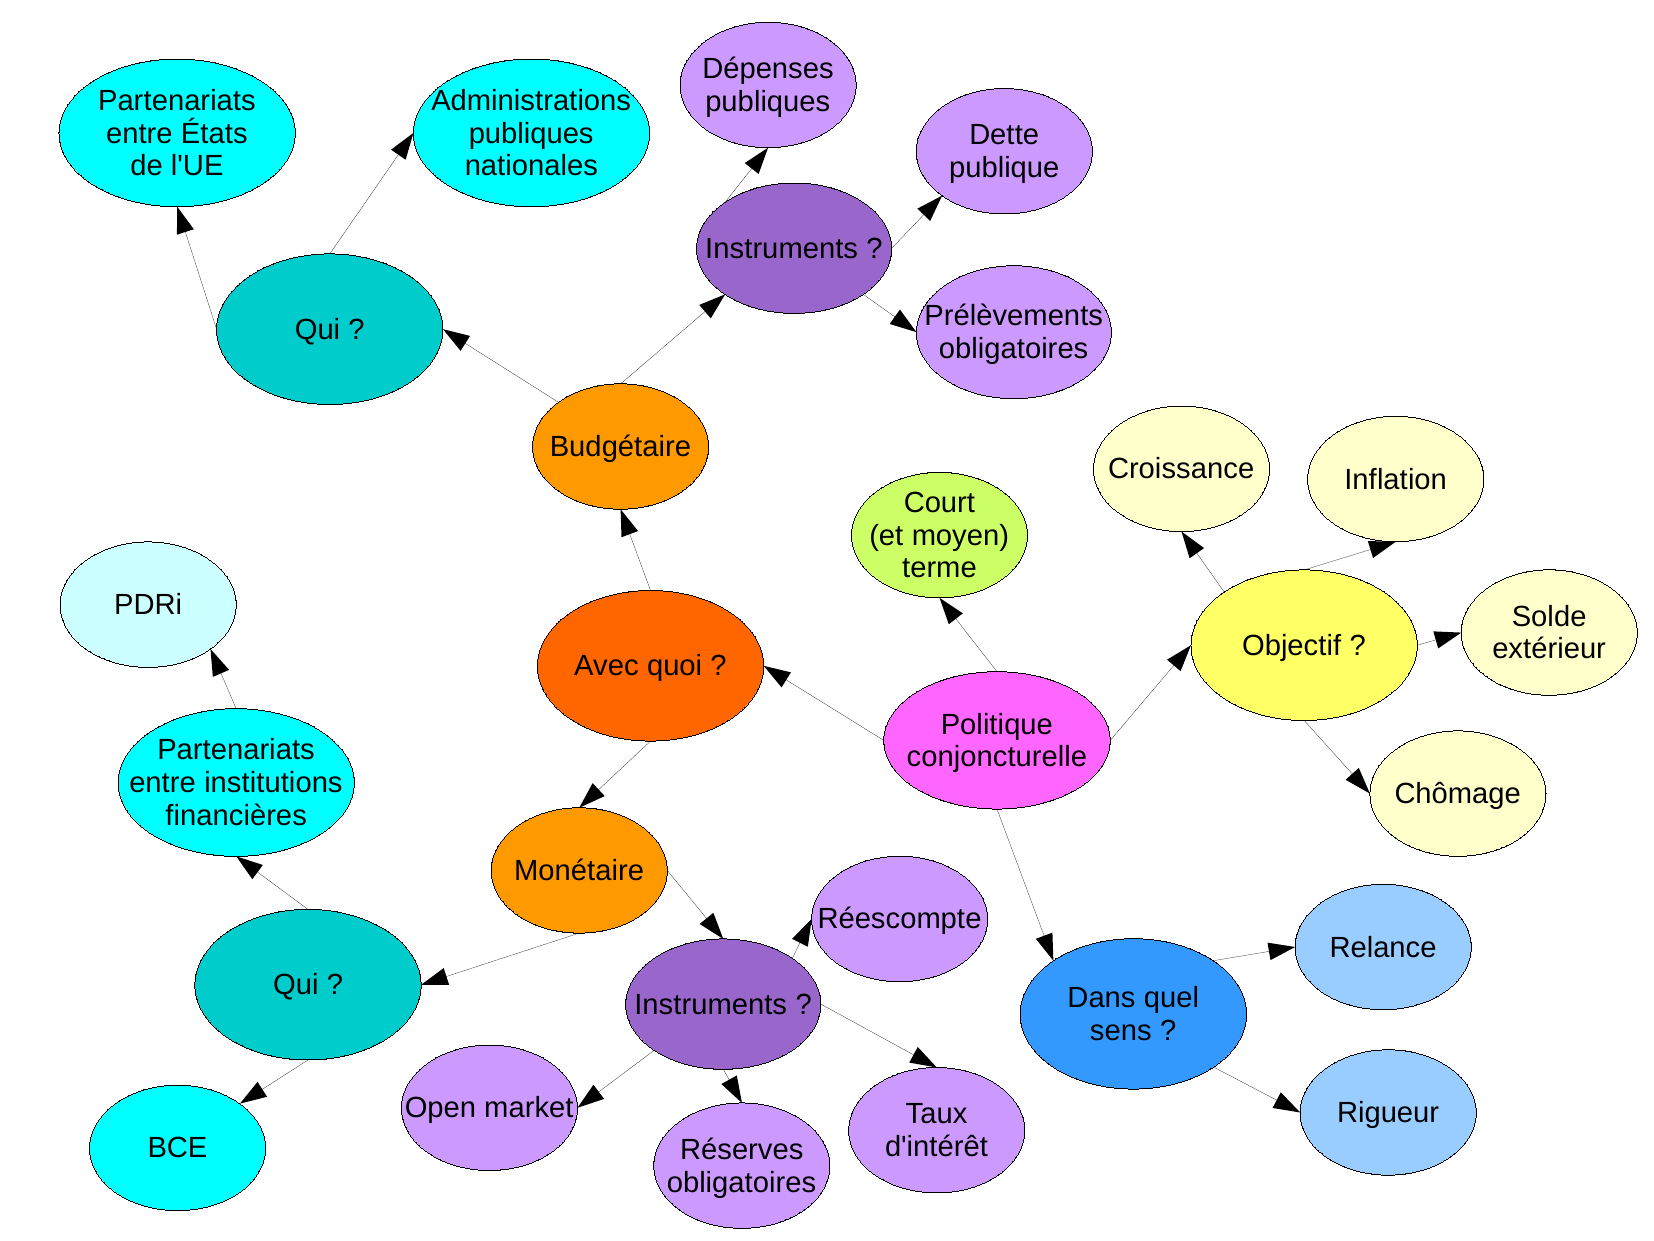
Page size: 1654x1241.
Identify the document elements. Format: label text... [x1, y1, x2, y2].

text_box Open market [401, 1045, 578, 1171]
text_box Budgétaire [532, 383, 709, 510]
text_box Court (et moyen) terme [851, 472, 1028, 598]
text_box Relance [1295, 884, 1472, 1010]
text_box Objectif ? [1190, 569, 1418, 721]
text_box Partenariats entre États de l'UE [58, 59, 296, 207]
text_box Monétaire [491, 807, 668, 934]
text_box Dette publique [916, 88, 1093, 214]
text_box Politique conjoncturelle [883, 671, 1111, 810]
text_box Partenariats entre institutions financières [118, 708, 355, 857]
text_box Dans quel sens ? [1020, 938, 1247, 1090]
text_box Dépenses publiques [680, 22, 857, 148]
text_box Instruments ? [696, 183, 892, 314]
text_box Inflation [1307, 416, 1484, 542]
text_box Administrations publiques nationales [413, 59, 650, 207]
text_box PDRi [60, 541, 237, 668]
text_box Réescompte [811, 856, 988, 982]
text_box Qui ? [216, 253, 443, 405]
text_box Prélèvements obligatoires [916, 265, 1112, 399]
text_box Qui ? [194, 909, 422, 1060]
text_box Instruments ? [625, 938, 821, 1070]
text_box Chômage [1369, 730, 1547, 857]
text_box Réserves obligatoires [653, 1102, 830, 1229]
text_box Solde extérieur [1461, 569, 1638, 696]
text_box Avec quoi ? [537, 590, 764, 742]
text_box Croissance [1093, 406, 1270, 532]
text_box Taux d'intérêt [848, 1067, 1025, 1193]
text_box BCE [89, 1085, 266, 1211]
text_box Rigueur [1300, 1049, 1477, 1176]
